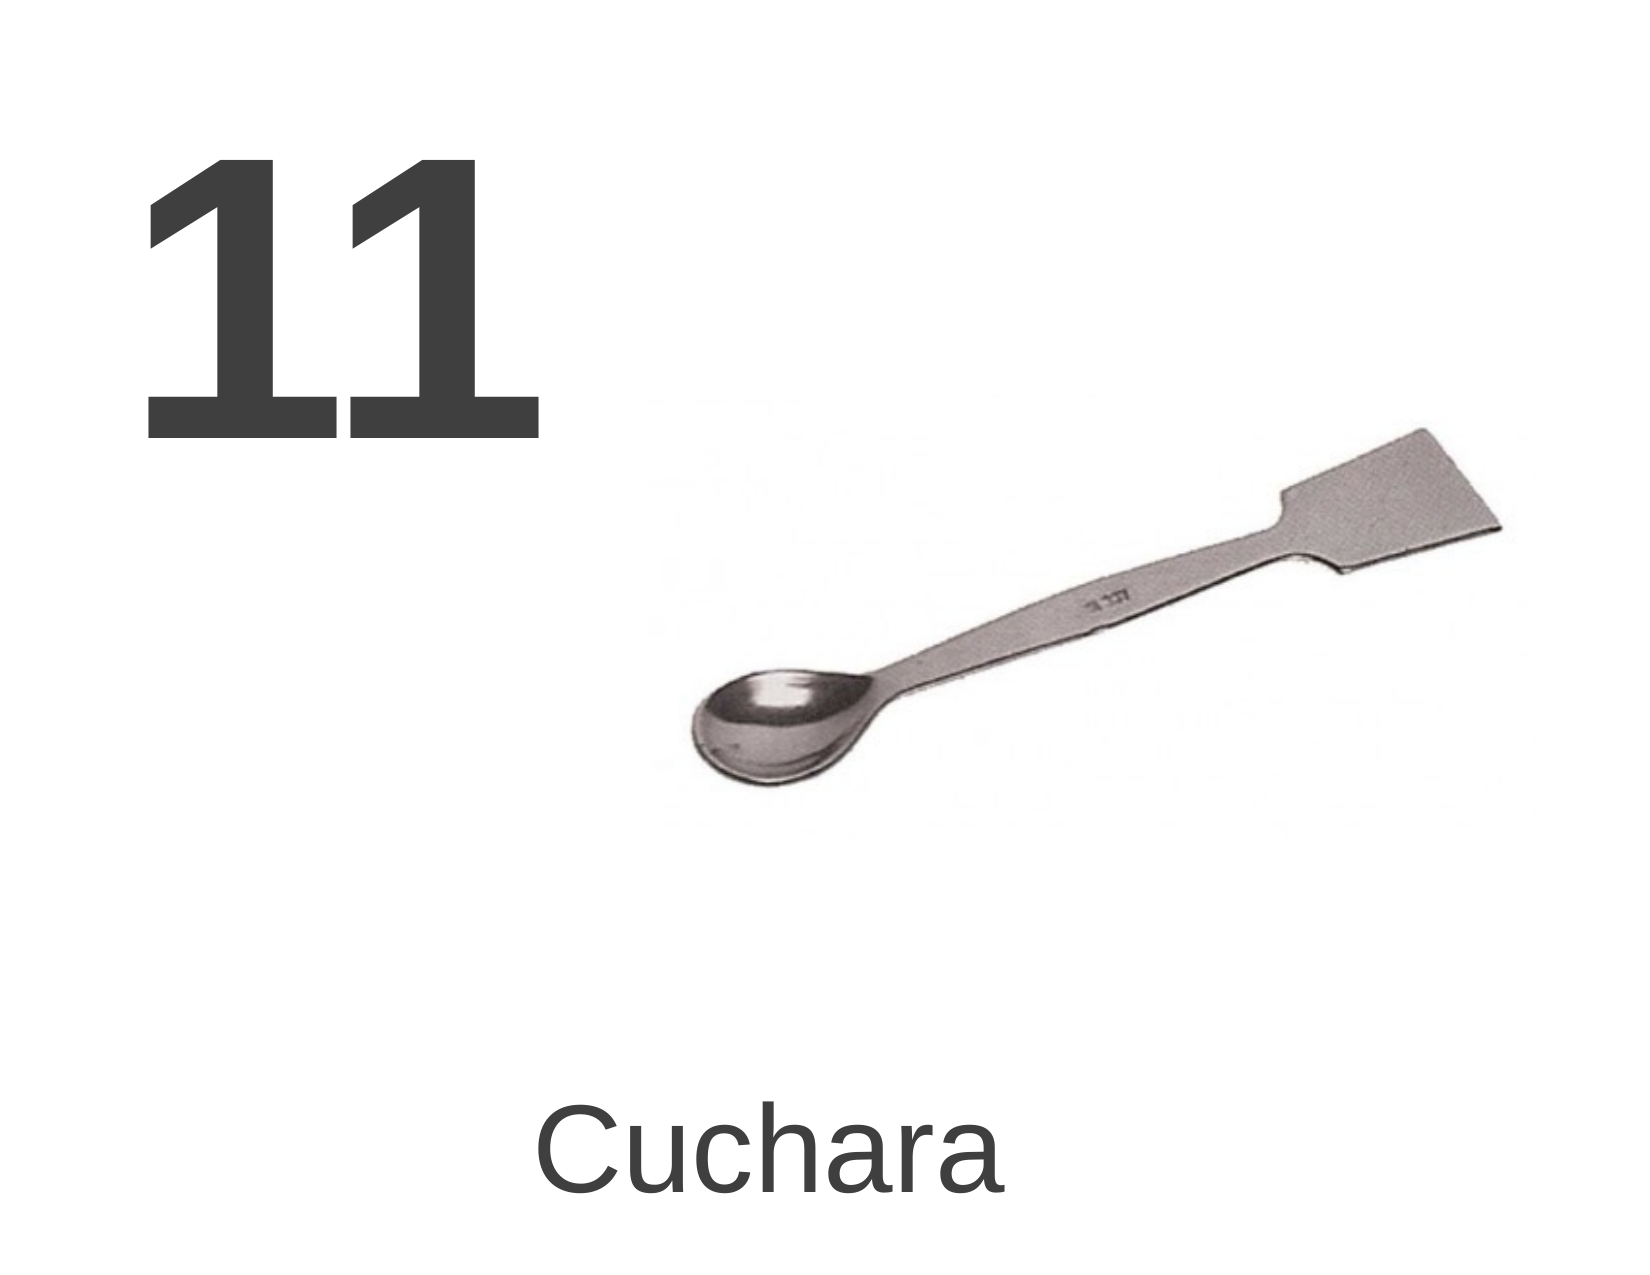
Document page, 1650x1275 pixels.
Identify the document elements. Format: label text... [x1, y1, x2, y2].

text_box Cuchara [232, 1059, 1305, 1227]
text_box 11 [91, 83, 583, 534]
picture [648, 172, 1536, 1060]
